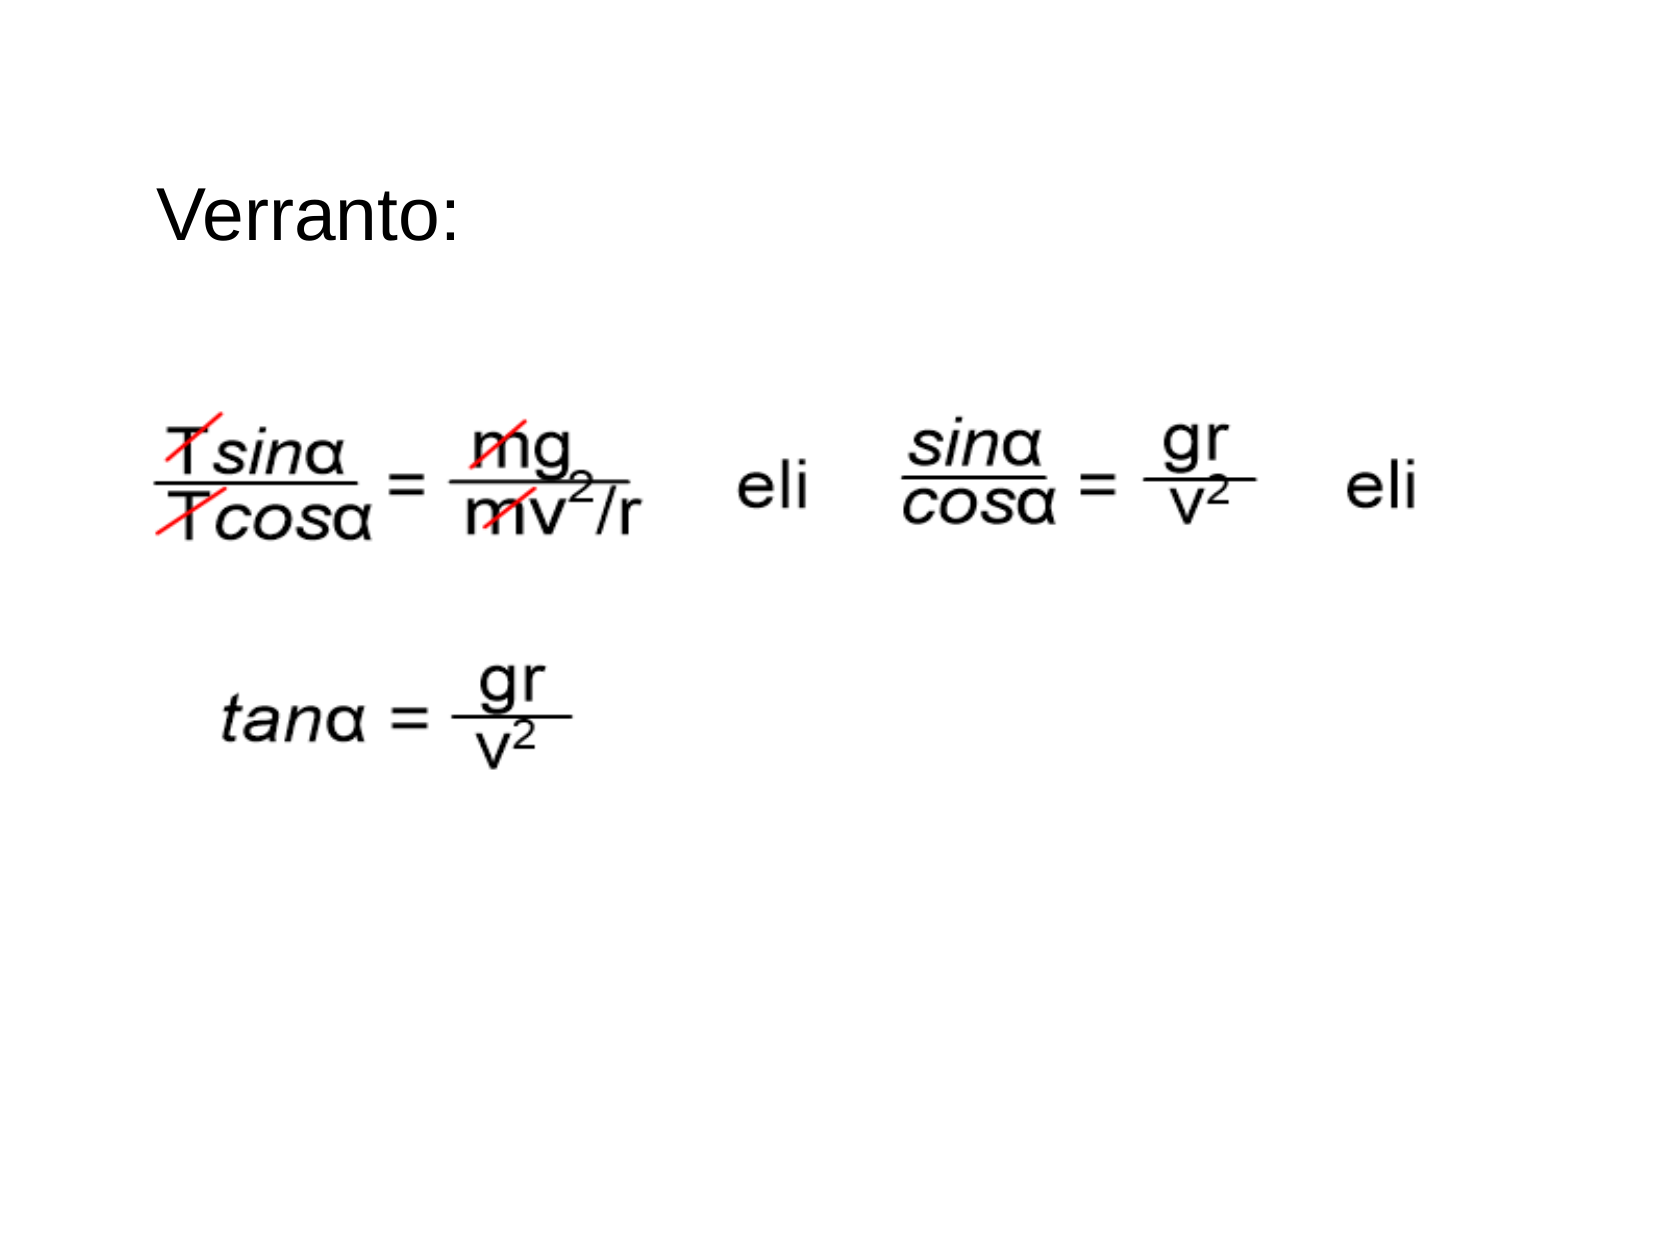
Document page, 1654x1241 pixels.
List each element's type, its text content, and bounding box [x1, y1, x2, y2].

text_box Verranto: [141, 165, 1063, 272]
picture [106, 366, 1548, 800]
